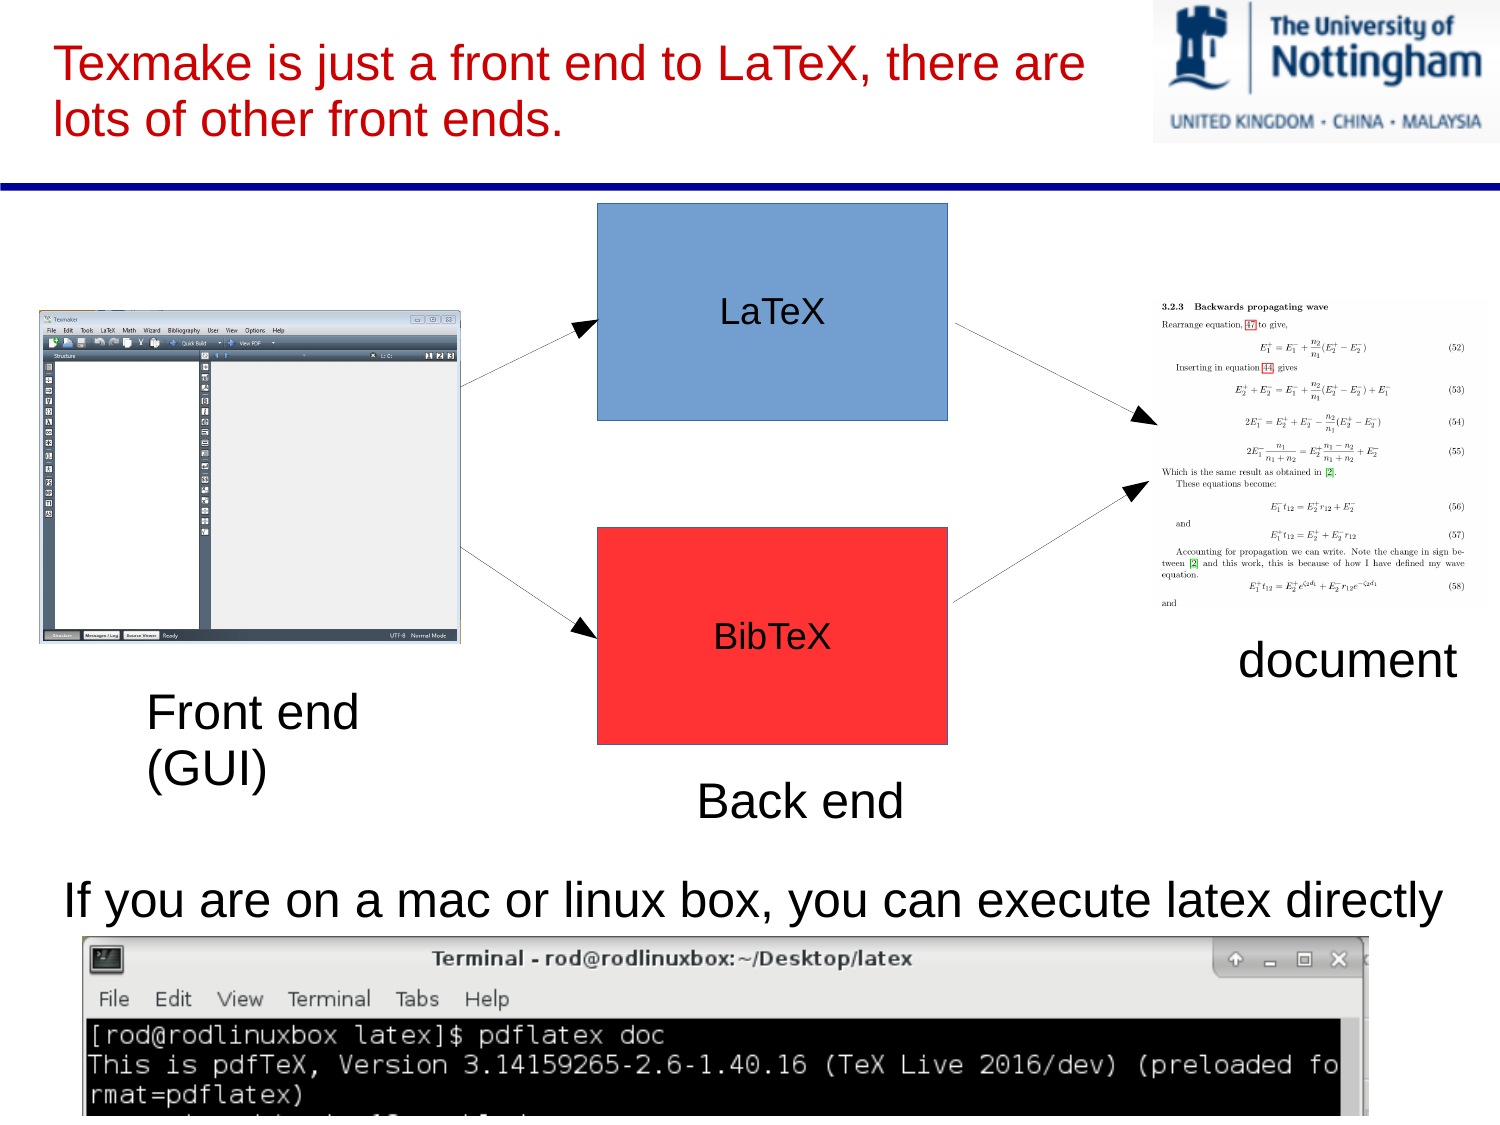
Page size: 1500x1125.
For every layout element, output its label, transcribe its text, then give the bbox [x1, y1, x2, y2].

text_box If you are on a mac or linux box, you can execute latex directly [12, 864, 1500, 1066]
text_box Texmake is just a front end to LaTeX, there are lots of other front ends. [38, 27, 1158, 155]
text_box document [1187, 625, 1500, 827]
picture [82, 1066, 1369, 1116]
picture [1153, 0, 1500, 143]
text_box LaTeX [597, 203, 948, 421]
text_box Back end [646, 765, 997, 864]
picture [1150, 299, 1487, 610]
picture [39, 310, 461, 645]
text_box Front end (GUI) [95, 677, 447, 864]
text_box BibTeX [597, 527, 948, 745]
